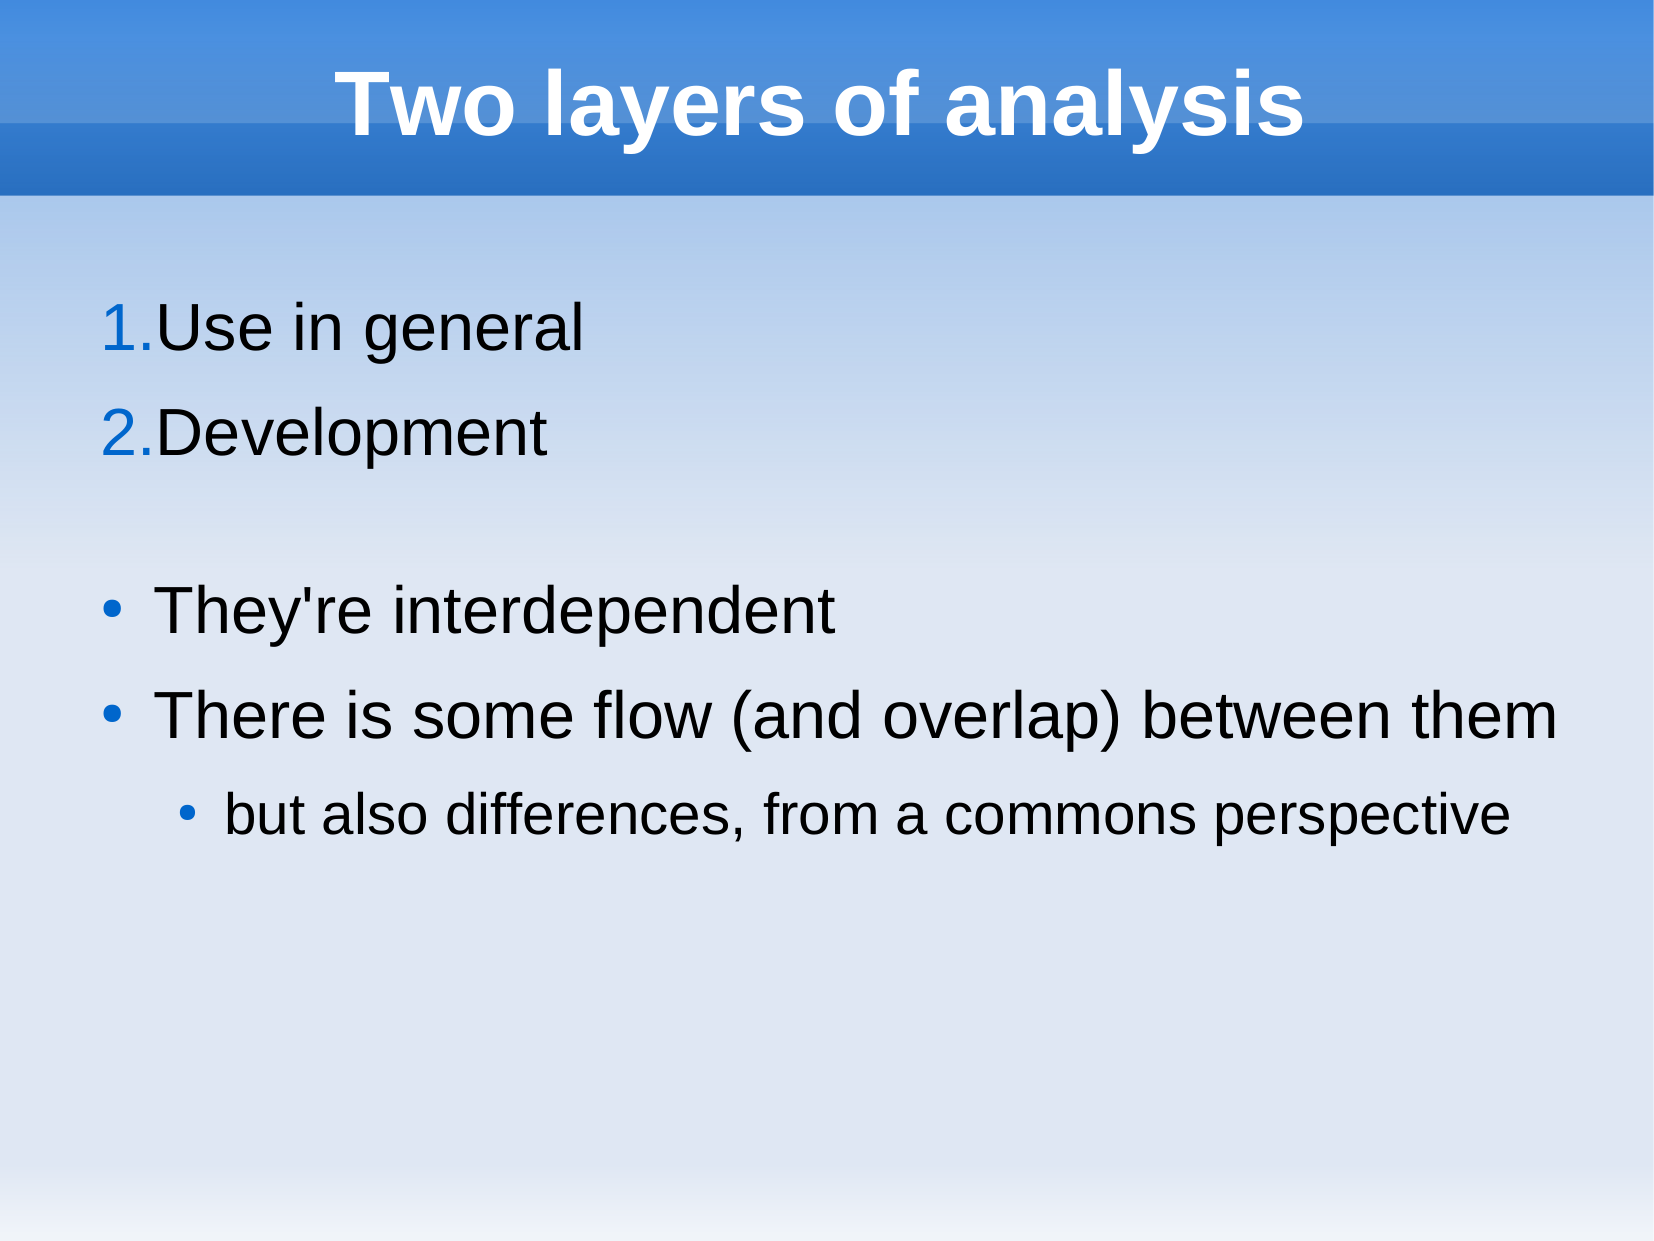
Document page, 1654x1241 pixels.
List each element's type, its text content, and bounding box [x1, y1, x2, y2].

list Use in general Development They're interdependent There is some flow (and overlap) between them but also differences, from a commons perspective [82, 290, 1571, 1109]
picture [0, 0, 1654, 1241]
title Two layers of analysis [76, 0, 1565, 208]
